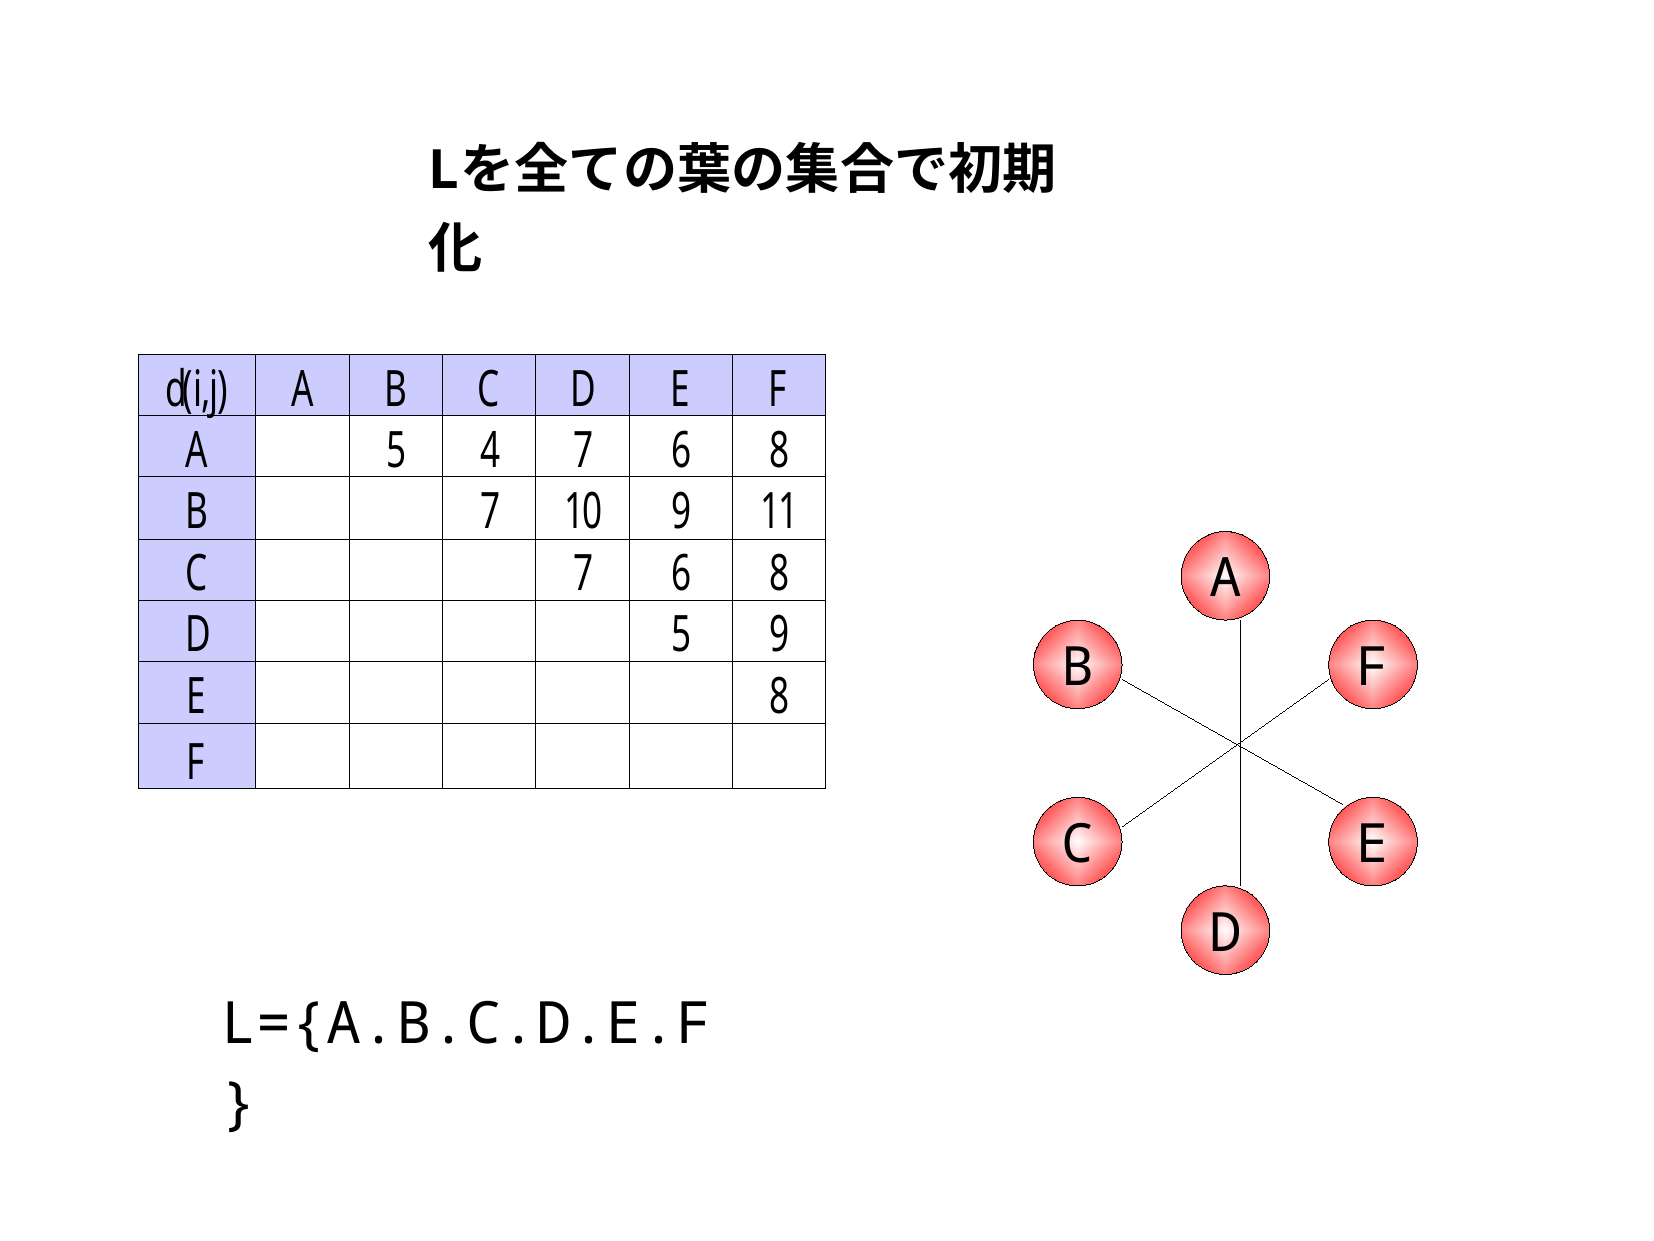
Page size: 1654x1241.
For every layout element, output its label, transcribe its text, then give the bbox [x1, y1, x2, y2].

text_box D [1181, 885, 1270, 975]
text_box E [1328, 797, 1418, 886]
text_box F [1328, 620, 1418, 709]
text_box L={A.B.C.D.E.F} [206, 974, 739, 1053]
text_box B [1033, 620, 1123, 709]
text_box A [1181, 531, 1270, 621]
text_box Lを全ての葉の集合で初期化 [413, 118, 1122, 192]
text_box C [1033, 797, 1123, 886]
chart [138, 354, 827, 791]
